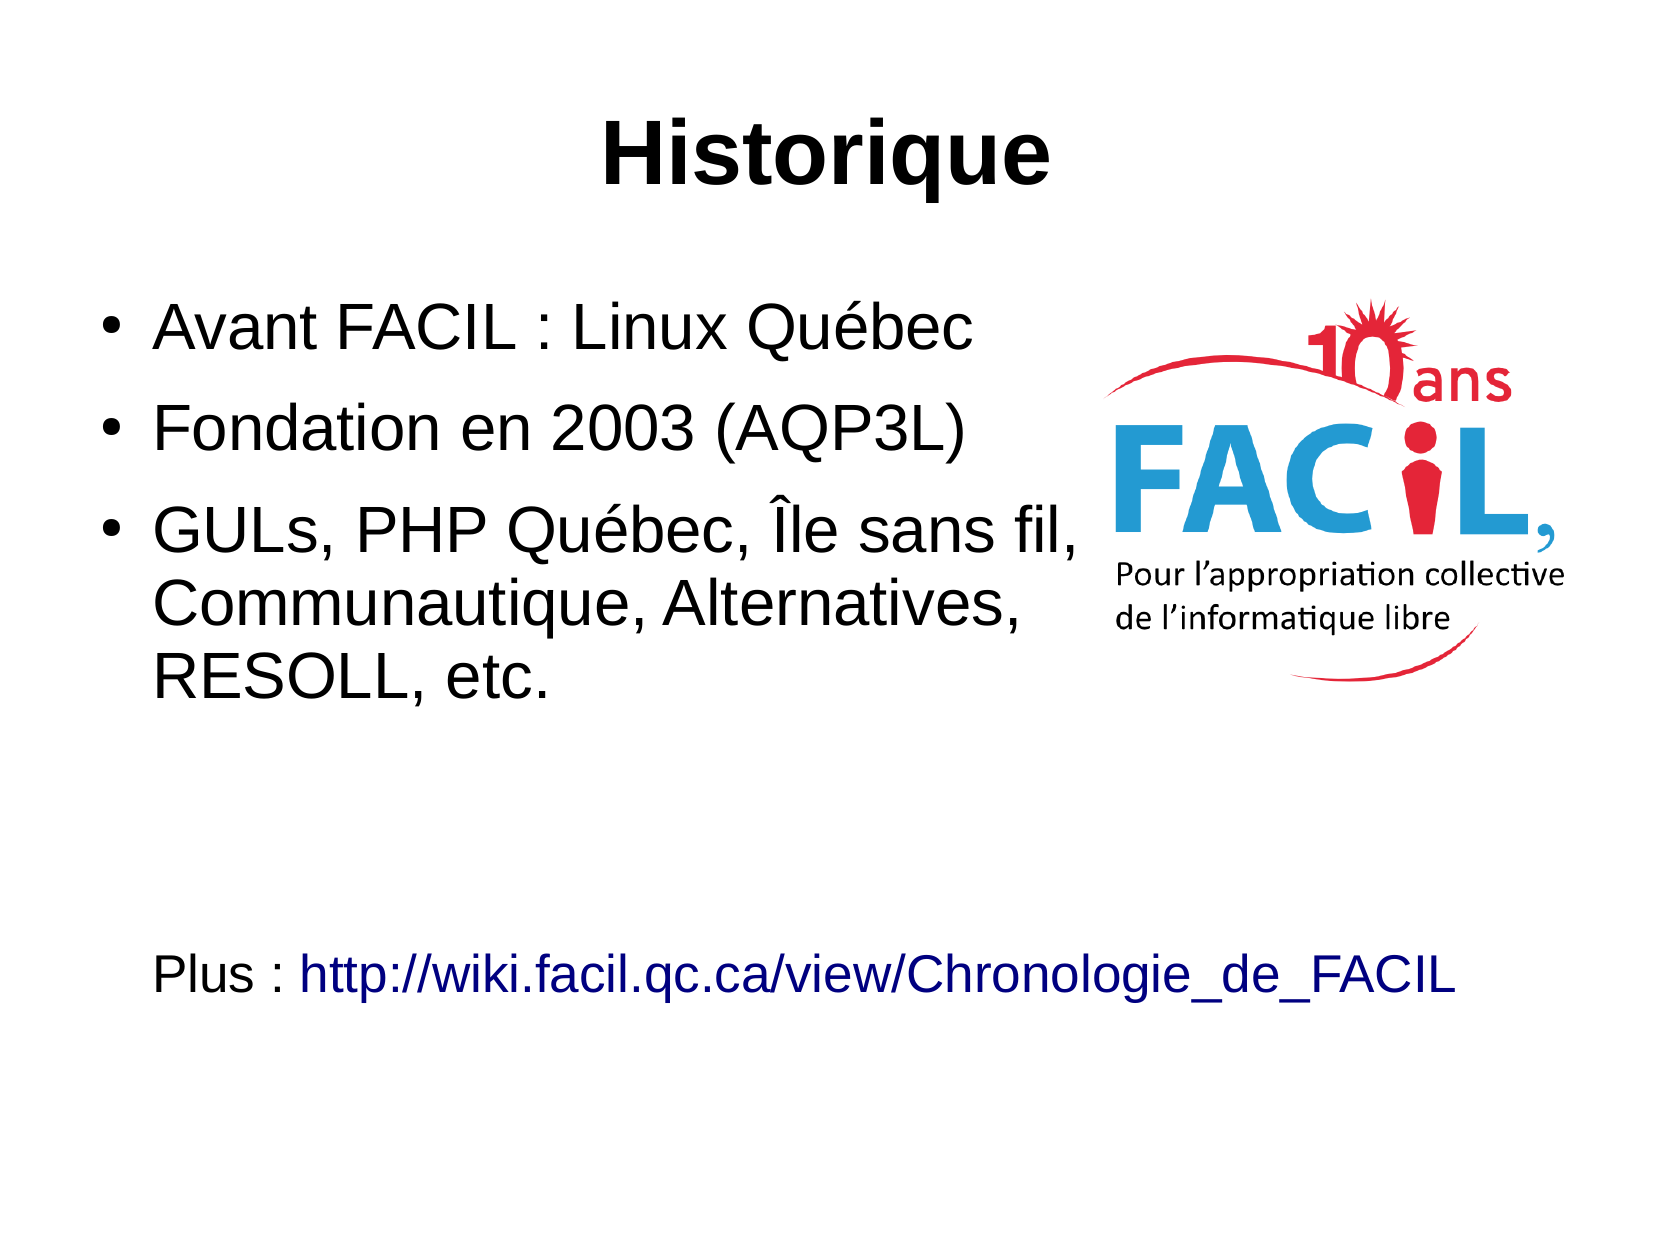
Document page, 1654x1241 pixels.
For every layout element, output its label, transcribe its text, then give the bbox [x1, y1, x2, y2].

title Historique [82, 49, 1571, 257]
list Avant FACIL : Linux Québec Fondation en 2003 (AQP3L) GULs, PHP Québec, Île sans fil, Communautique, Alternatives, RESOLL, etc. Plus : http://wiki.facil.qc.ca/view/Chronologie_de_FACIL [82, 290, 1538, 1010]
picture [1086, 283, 1580, 697]
